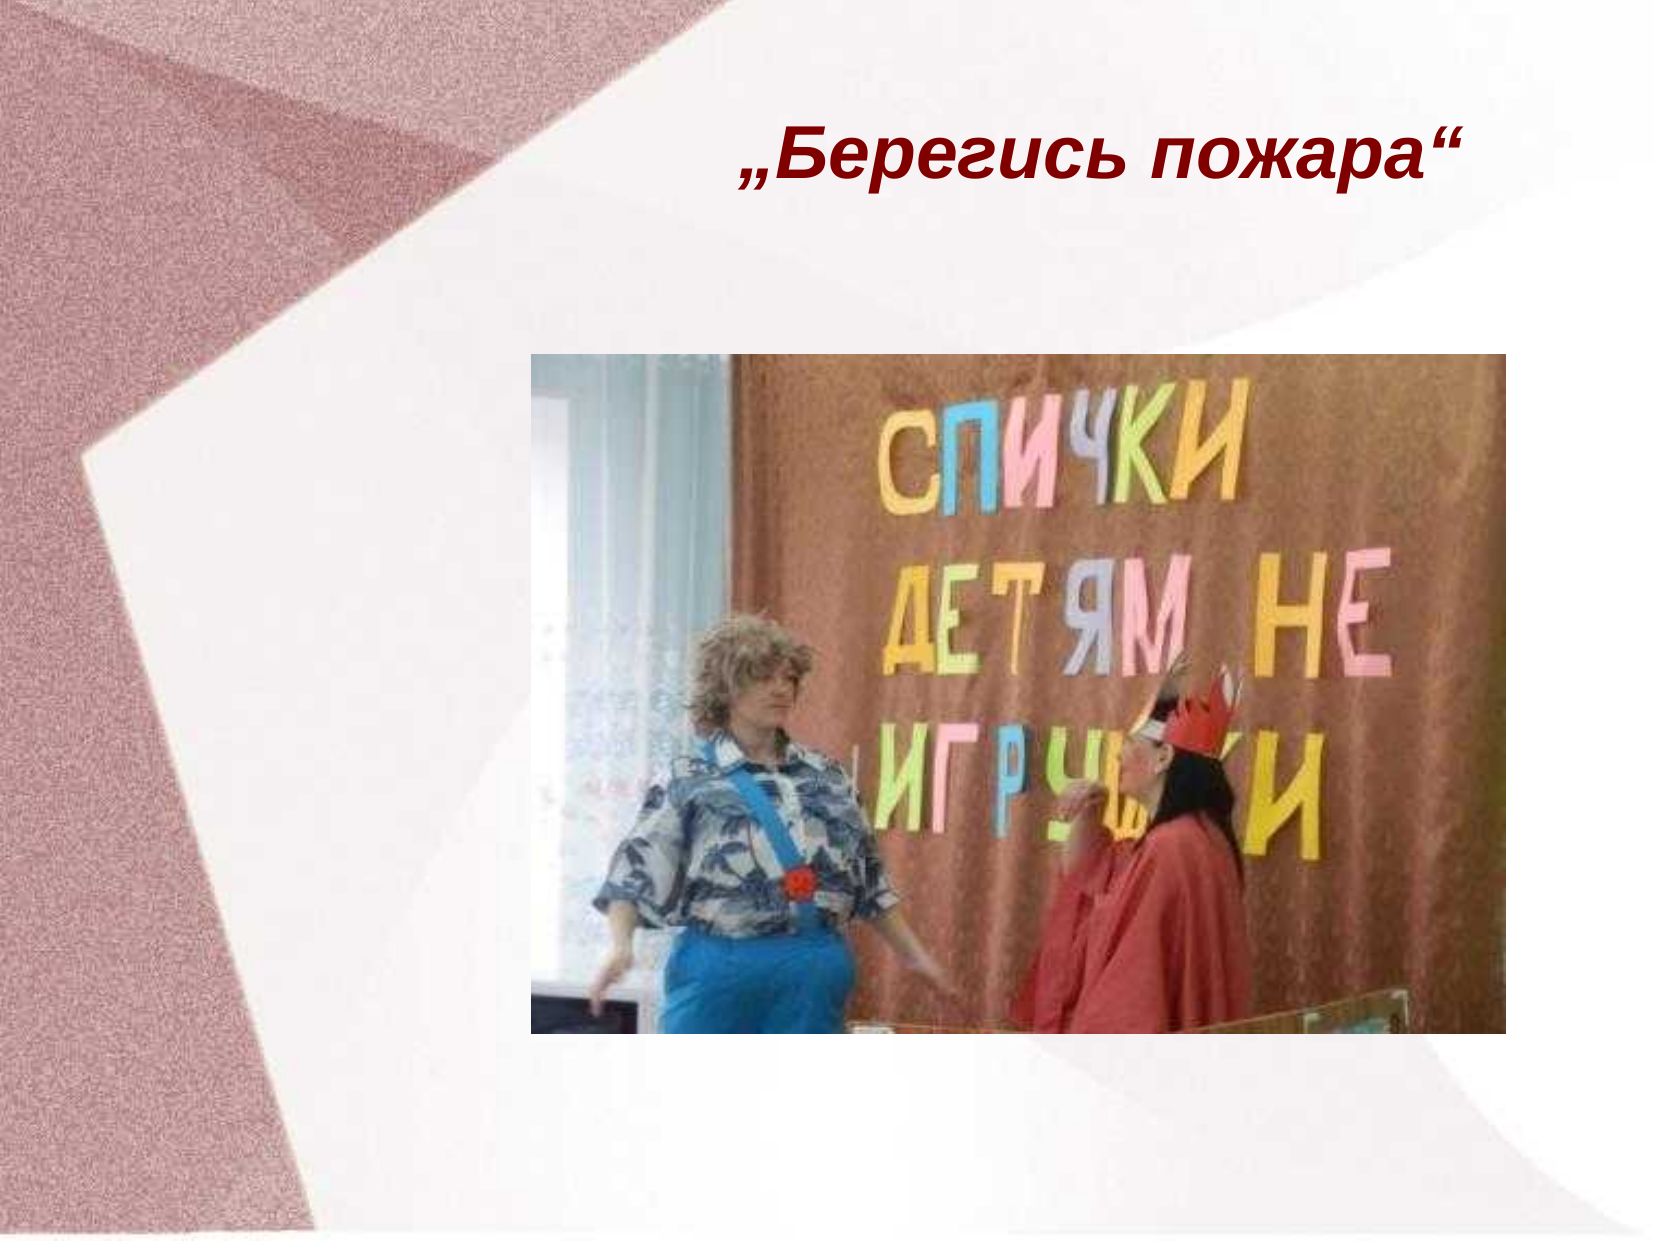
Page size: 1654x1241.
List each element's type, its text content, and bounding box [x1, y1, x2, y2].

picture [0, 0, 1654, 1241]
title „Берегись пожара“ [596, 49, 1607, 257]
